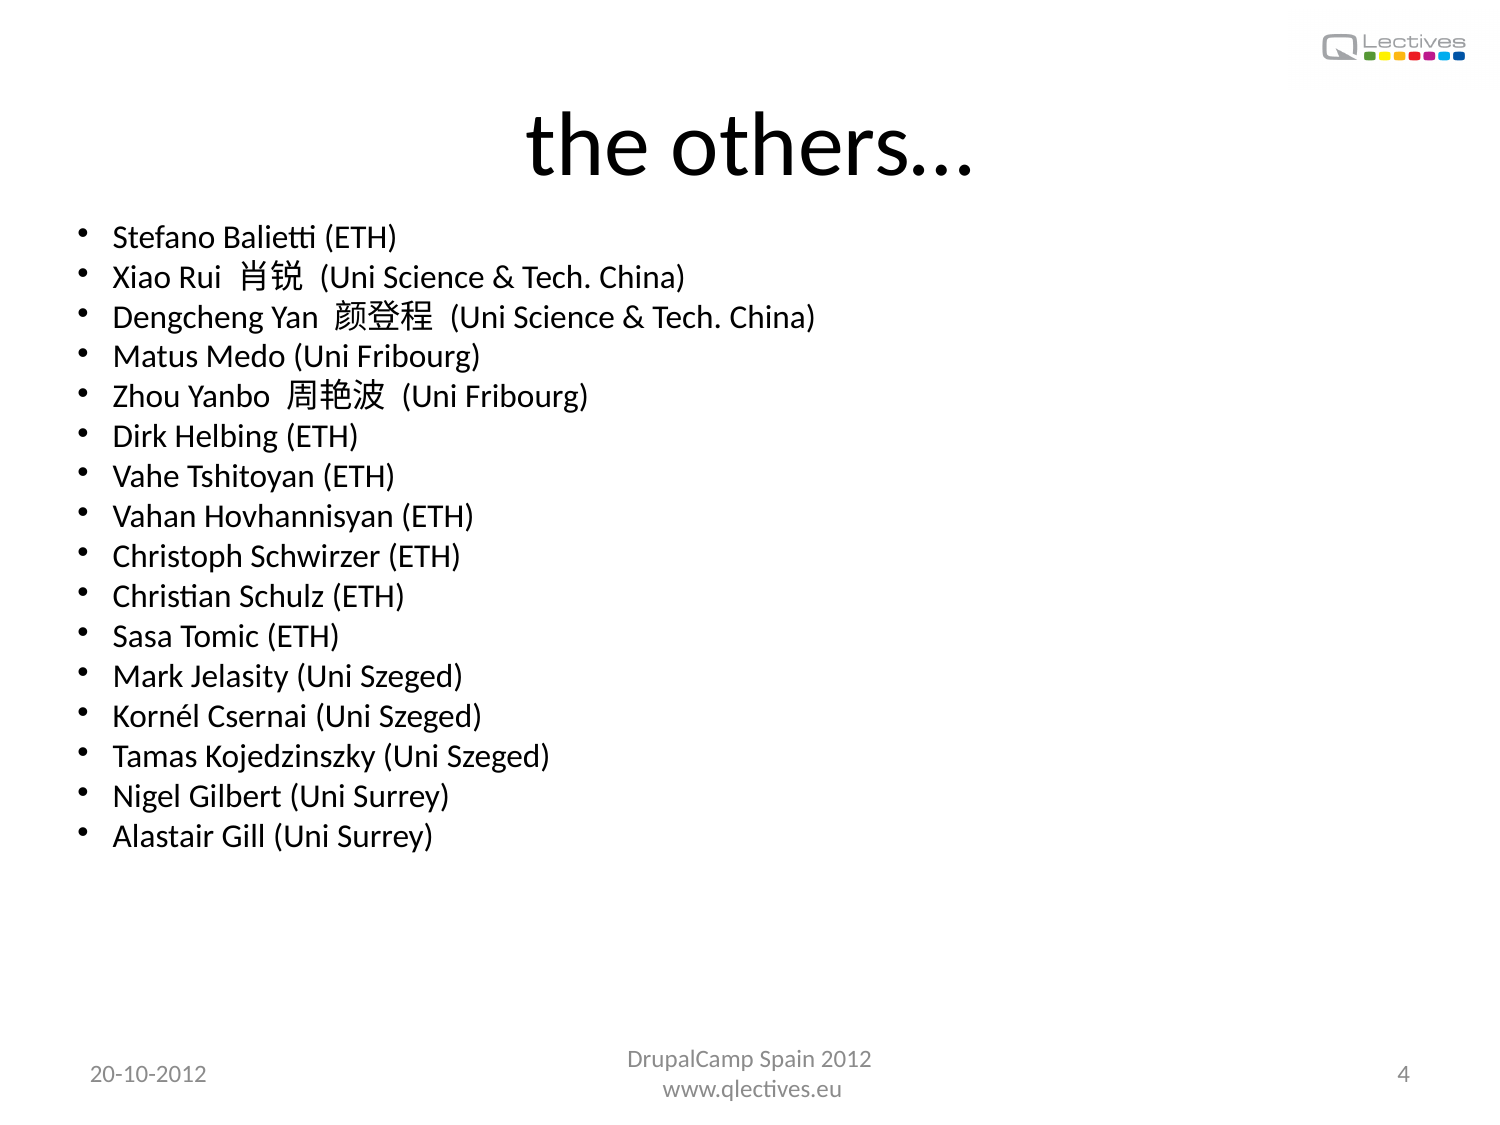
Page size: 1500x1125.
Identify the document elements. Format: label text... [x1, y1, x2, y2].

text_box the others… [75, 45, 1425, 207]
text_box DrupalCamp Spain 2012 www.qlectives.eu [512, 1042, 988, 1103]
text_box 20-10-2012 [74, 1042, 425, 1103]
picture [1288, 9, 1500, 90]
text_box <number> [1074, 1042, 1425, 1103]
text_box Stefano Balietti (ETH) Xiao Rui 肖锐 (Uni Science & Tech. China) Dengcheng Yan 颜登程 (Uni Science & Tech. China) Matus Medo (Uni Fribourg) Zhou Yanbo 周艳波 (Uni Fribourg) Dirk Helbing (ETH) Vahe Tshitoyan (ETH) Vahan Hovhannisyan (ETH) Christoph Schwirzer (ETH) Christian Schulz (ETH) Sasa Tomic (ETH) Mark Jelasity (Uni Szeged) Kornél Csernai (Uni Szeged) Tamas Kojedzinszky (Uni Szeged) Nigel Gilbert (Uni Surrey) Alastair Gill (Uni Surrey) [62, 207, 1425, 988]
